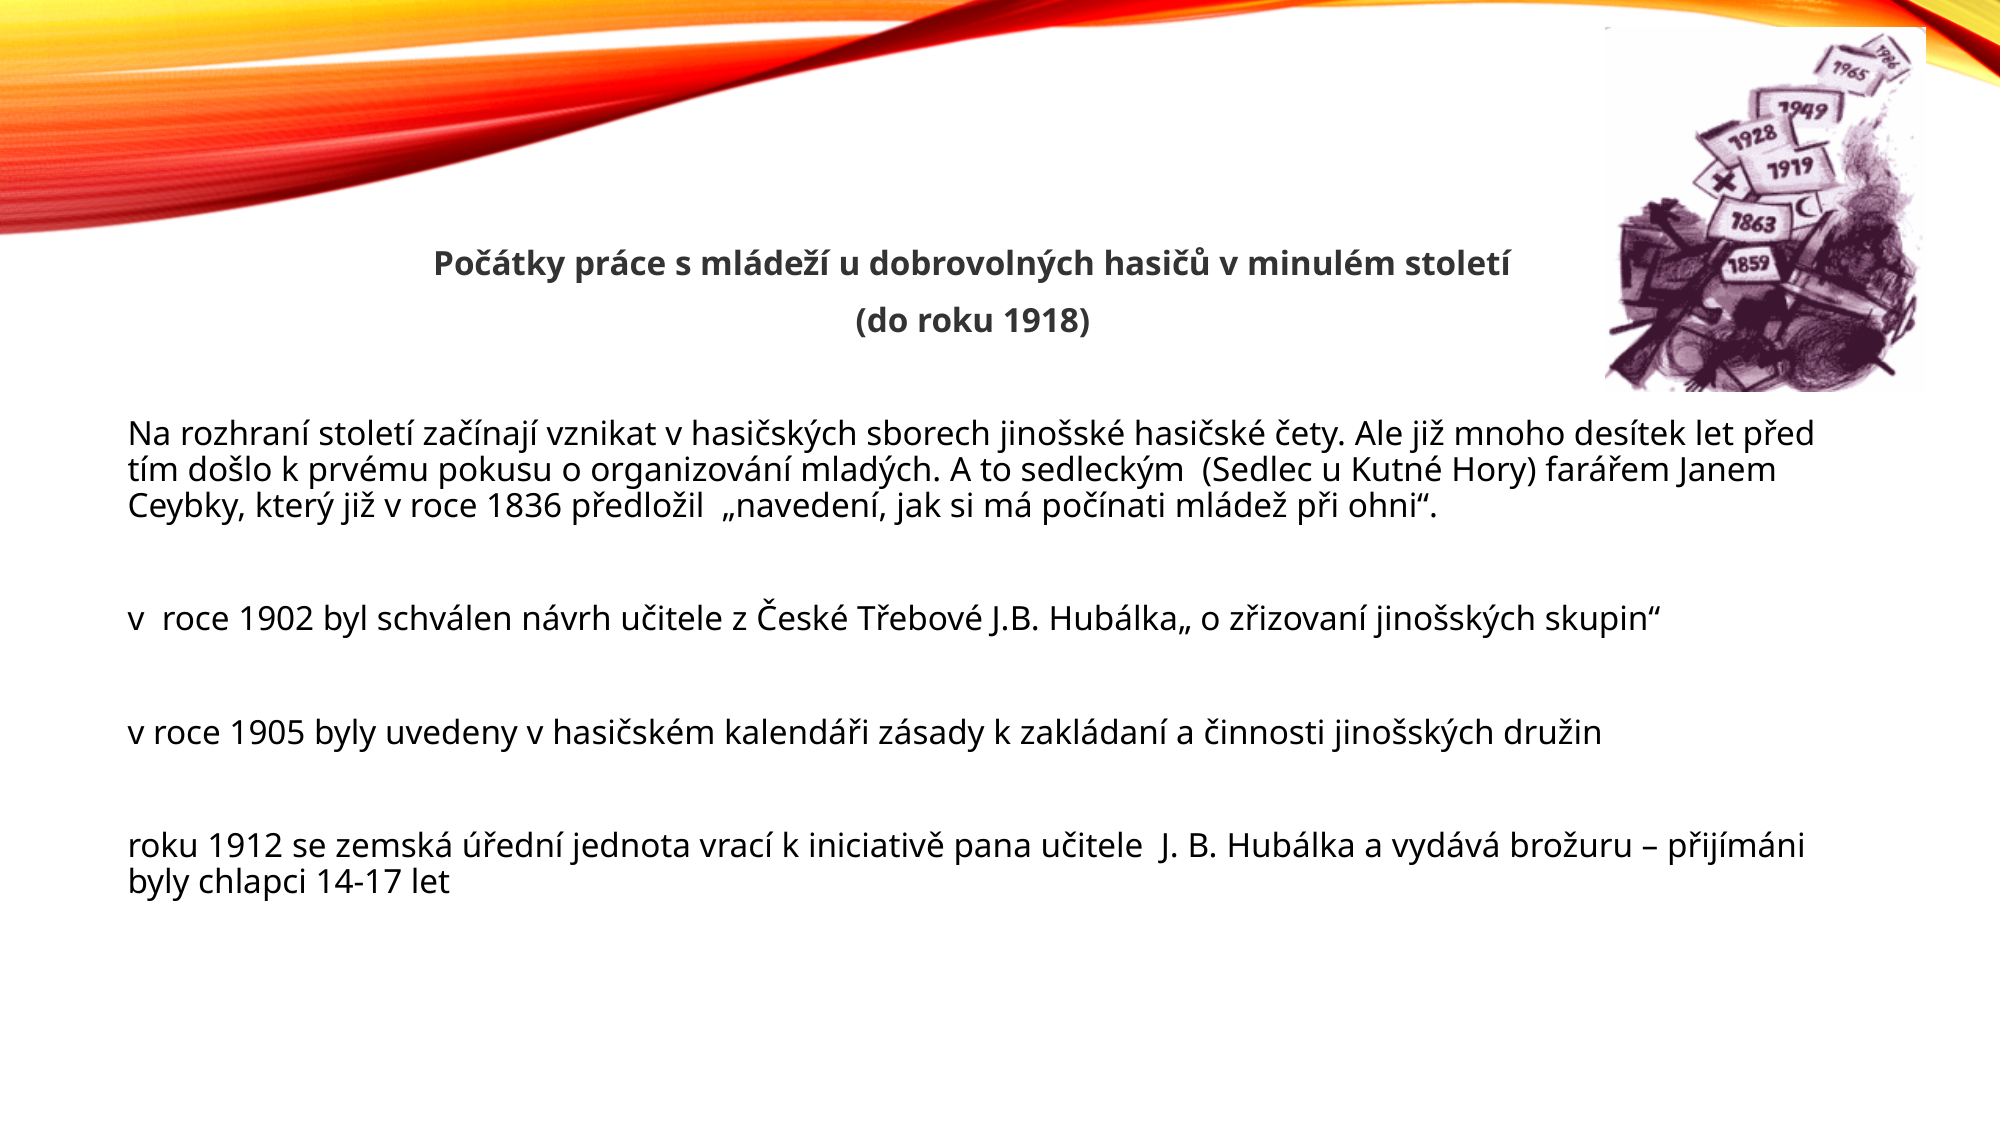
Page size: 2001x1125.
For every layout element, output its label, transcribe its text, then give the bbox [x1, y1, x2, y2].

picture [1605, 27, 1926, 392]
list Počátky práce s mládeží u dobrovolných hasičů v minulém století (do roku 1918) Na rozhraní století začínají vznikat v hasičských sborech jinošské hasičské čety. Ale již mnoho desítek let před tím došlo k prvému pokusu o organizování mladých. A to sedleckým (Sedlec u Kutné Hory) farářem Janem Ceybky, který již v roce 1836 předložil „navedení, jak si má počínati mládež při ohni“. v roce 1902 byl schválen návrh učitele z České Třebové J.B. Hubálka„ o zřizovaní jinošských skupin“ v roce 1905 byly uvedeny v hasičském kalendáři zásady k zakládaní a činnosti jinošských družin roku 1912 se zemská úřední jednota vrací k iniciativě pana učitele J. B. Hubálka a vydává brožuru – přijímáni byly chlapci 14-17 let [112, 239, 1884, 1021]
